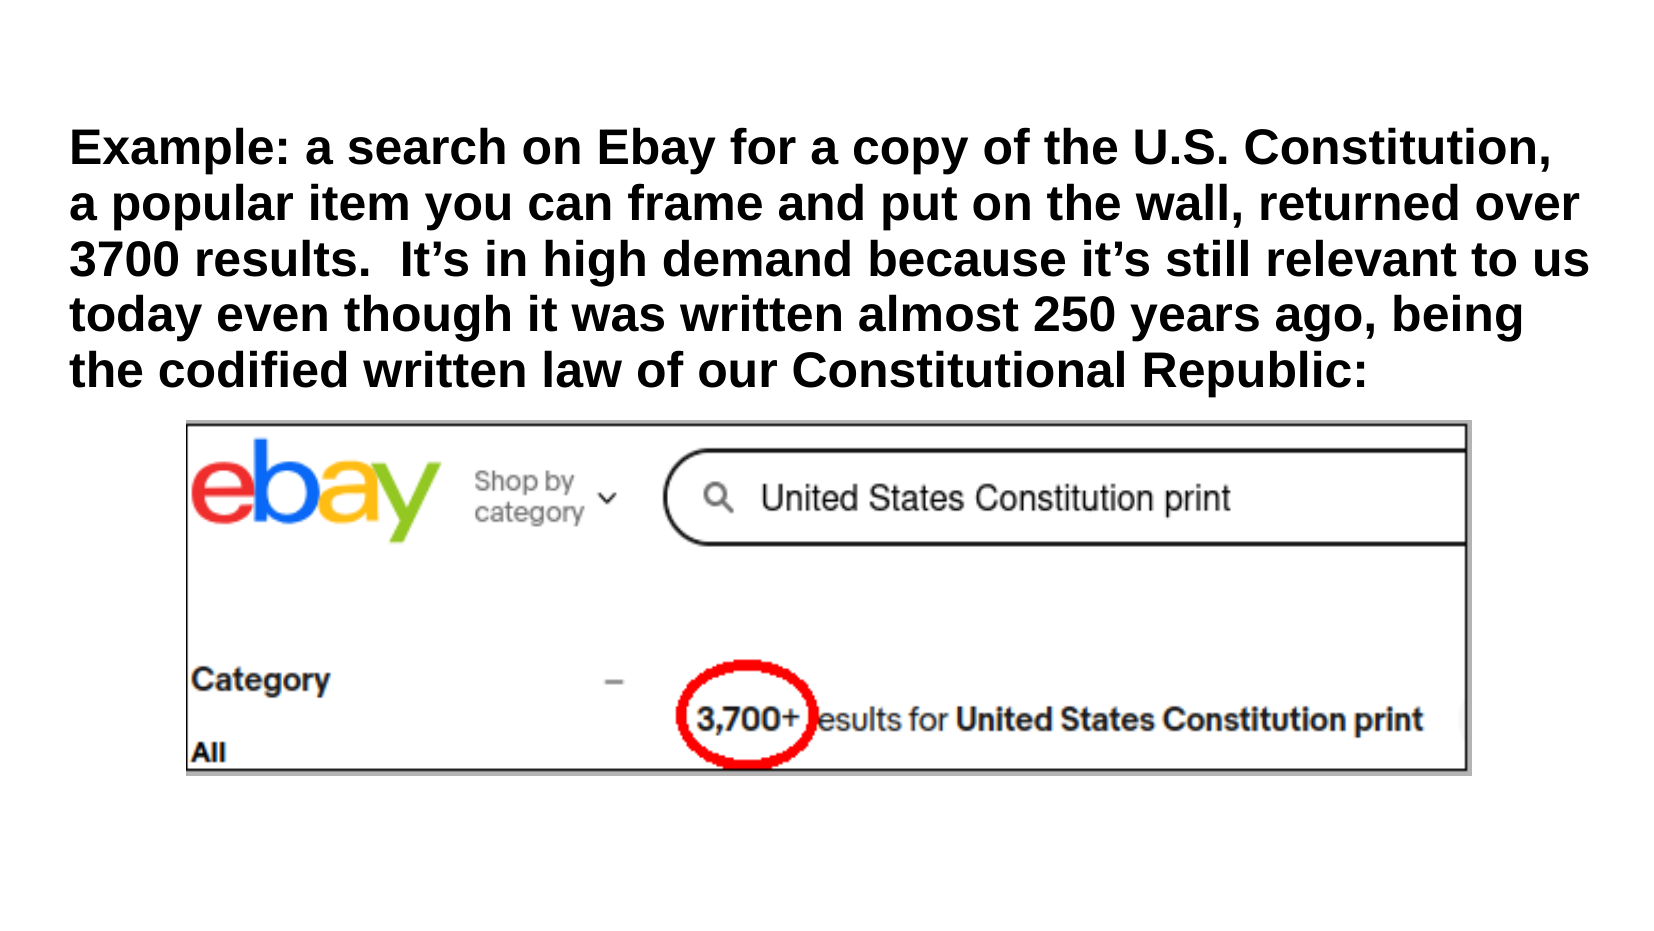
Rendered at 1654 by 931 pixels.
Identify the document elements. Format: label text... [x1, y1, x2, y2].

text_box Example: a search on Ebay for a copy of the U.S. Constitution, a popular item you can frame and put on the wall, returned over 3700 results. It’s in high demand because it’s still relevant to us today even though it was written almost 250 years ago, being the codified written law of our Constitutional Republic: [54, 112, 1609, 406]
picture [186, 420, 1472, 776]
